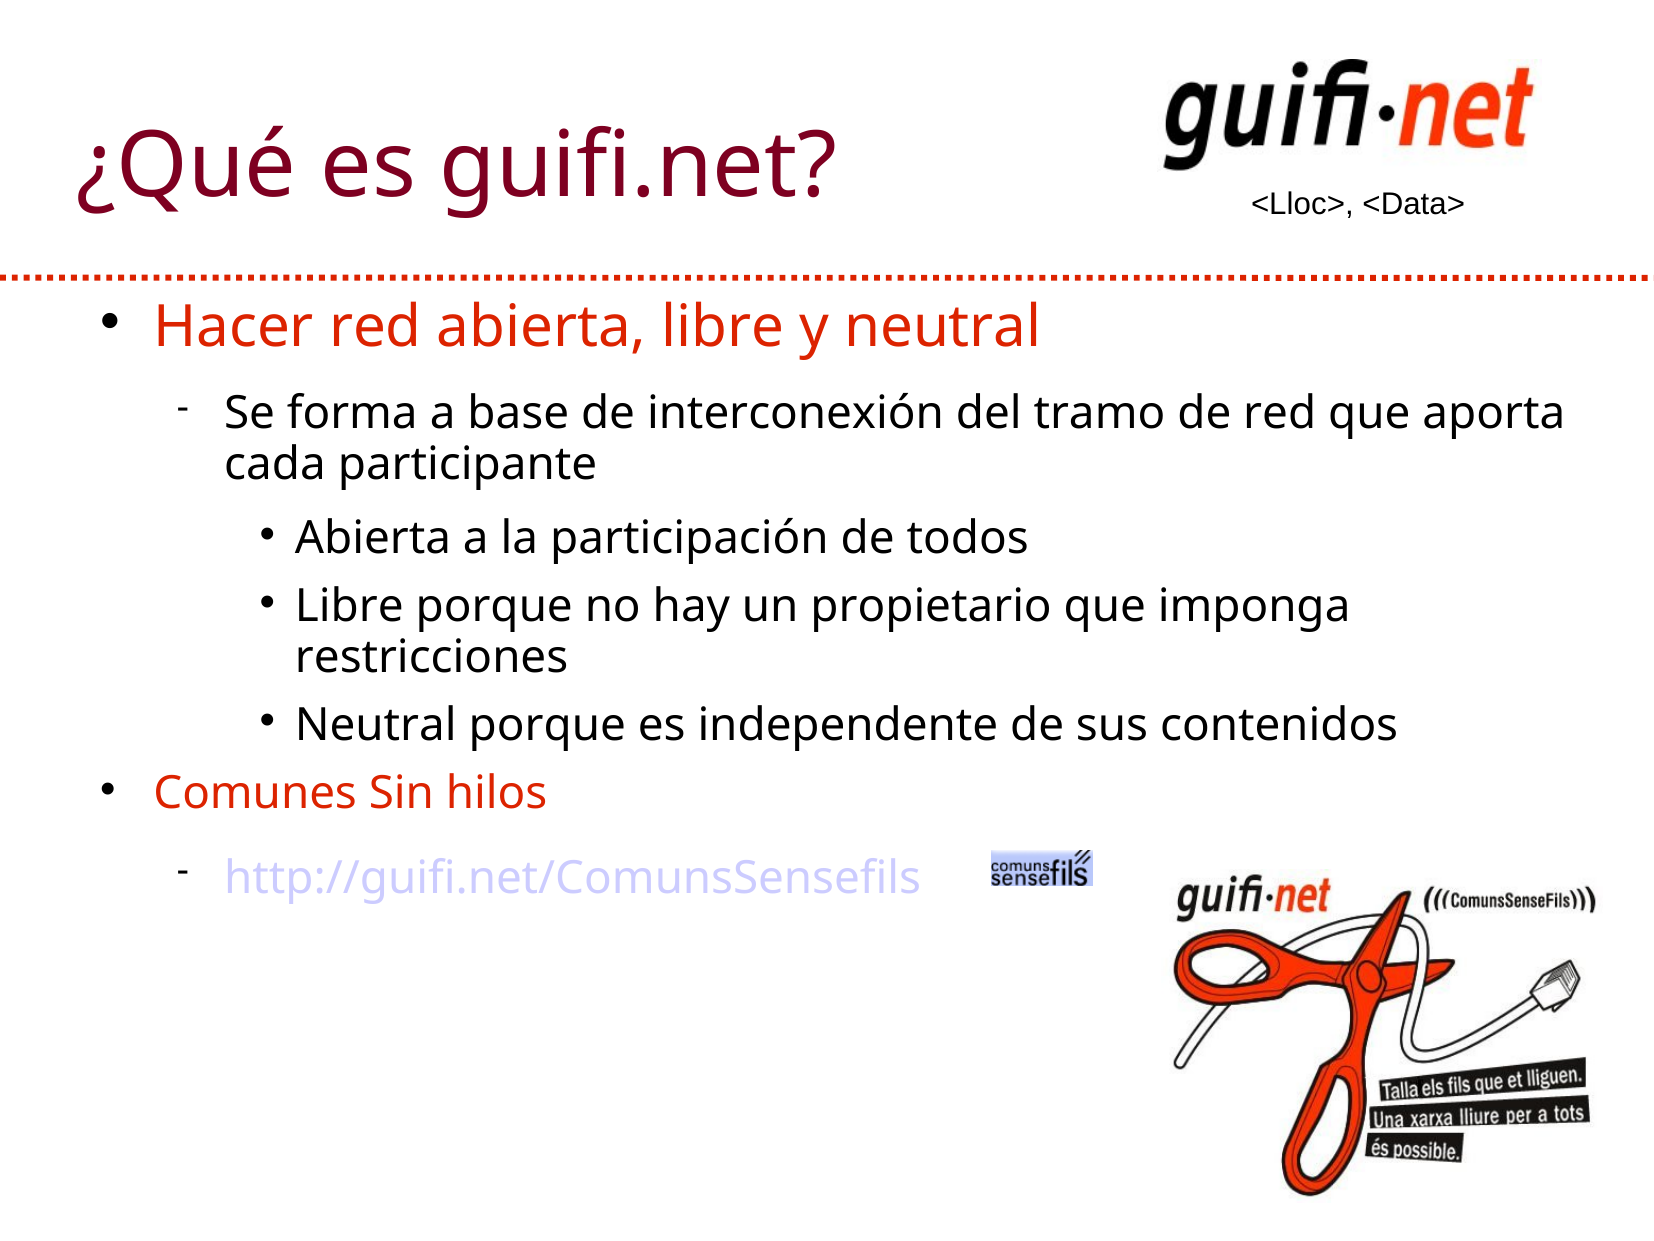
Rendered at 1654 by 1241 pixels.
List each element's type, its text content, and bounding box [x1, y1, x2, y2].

list Hacer red abierta, libre y neutral Se forma a base de interconexión del tramo de red que aporta cada participante Abierta a la participación de todos Libre porque no hay un propietario que imponga restricciones Neutral porque es independente de sus contenidos Comunes Sin hilos http://guifi.net/ComunsSensefils [82, 290, 1571, 1094]
picture [991, 850, 1093, 886]
picture [1161, 869, 1607, 1203]
picture [1157, 59, 1542, 172]
title ¿Qué es guifi.net? [76, 66, 1093, 259]
